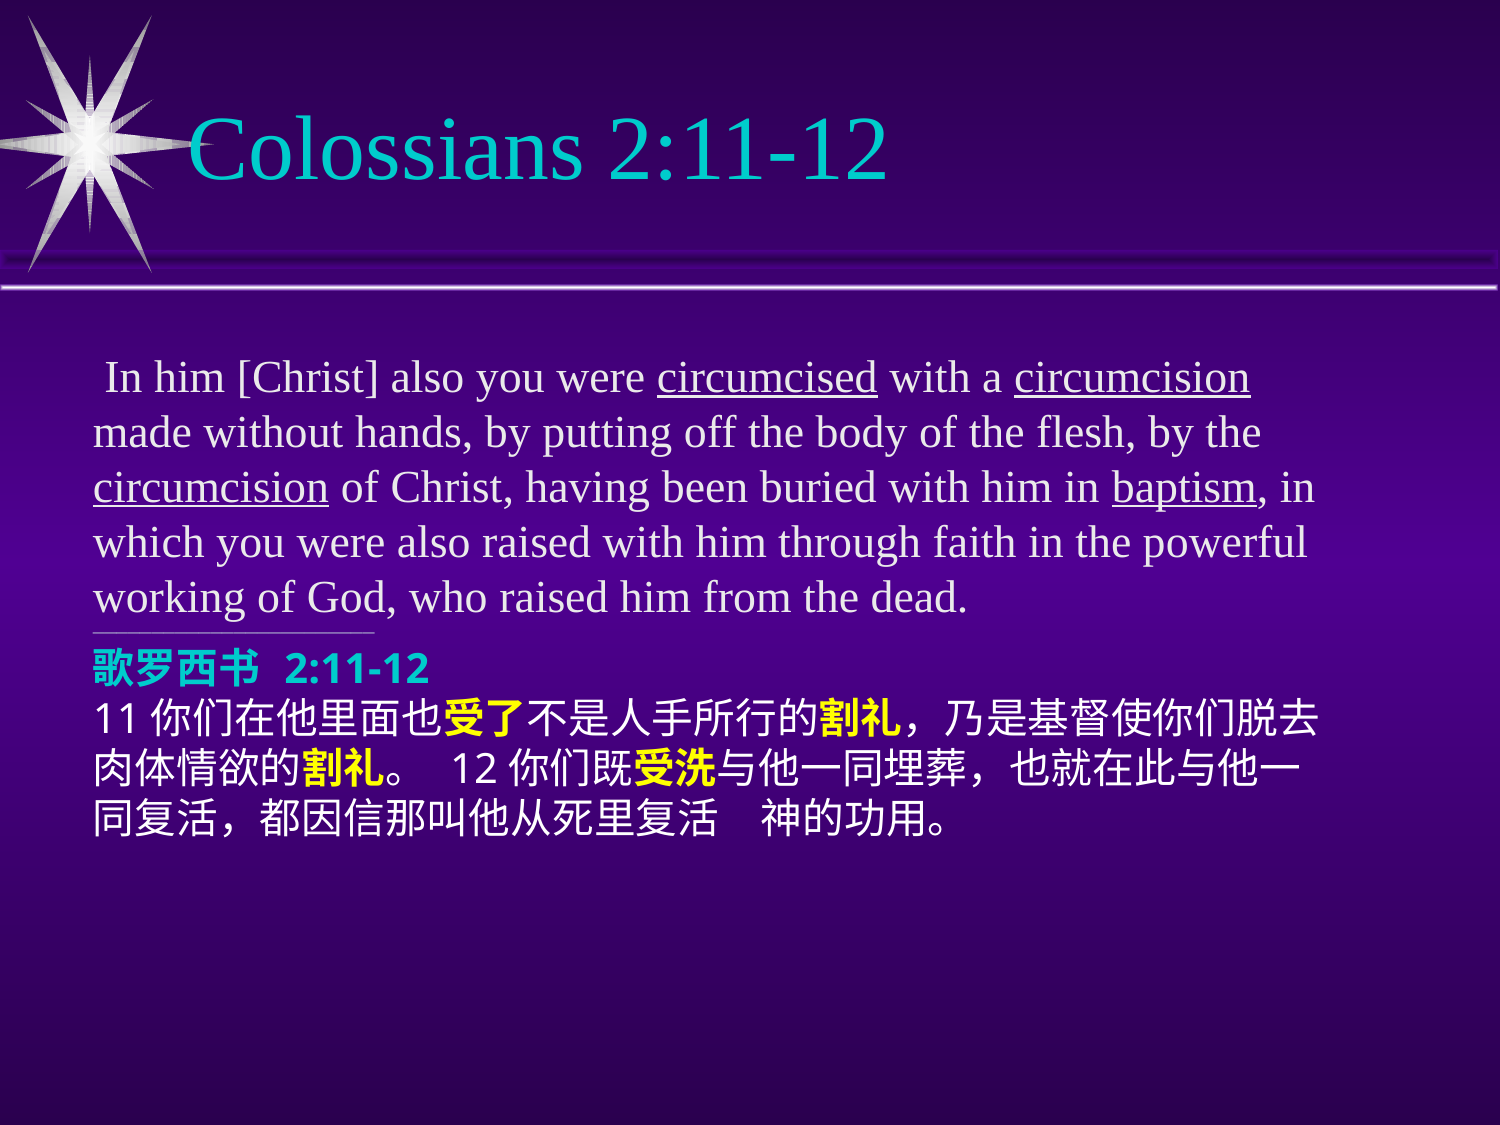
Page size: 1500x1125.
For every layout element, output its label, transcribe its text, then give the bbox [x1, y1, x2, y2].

title Colossians 2:11-12 [187, 56, 1463, 244]
text_box In him [Christ] also you were circumcised with a circumcision made without hands, by putting off the body of the flesh, by the circumcision of Christ, having been buried with him in baptism, in which you were also raised with him through faith in the powerful working of God, who raised him from the dead. ──────────────────────── 歌罗西书 2:11-12 11你们在他里面也受了不是人手所行的割礼，乃是基督使你们脱去肉体情欲的割礼。 12你们既受洗与他一同埋葬，也就在此与他一同复活，都因信那叫他从死里复活 神的功用。 [78, 339, 1344, 1103]
